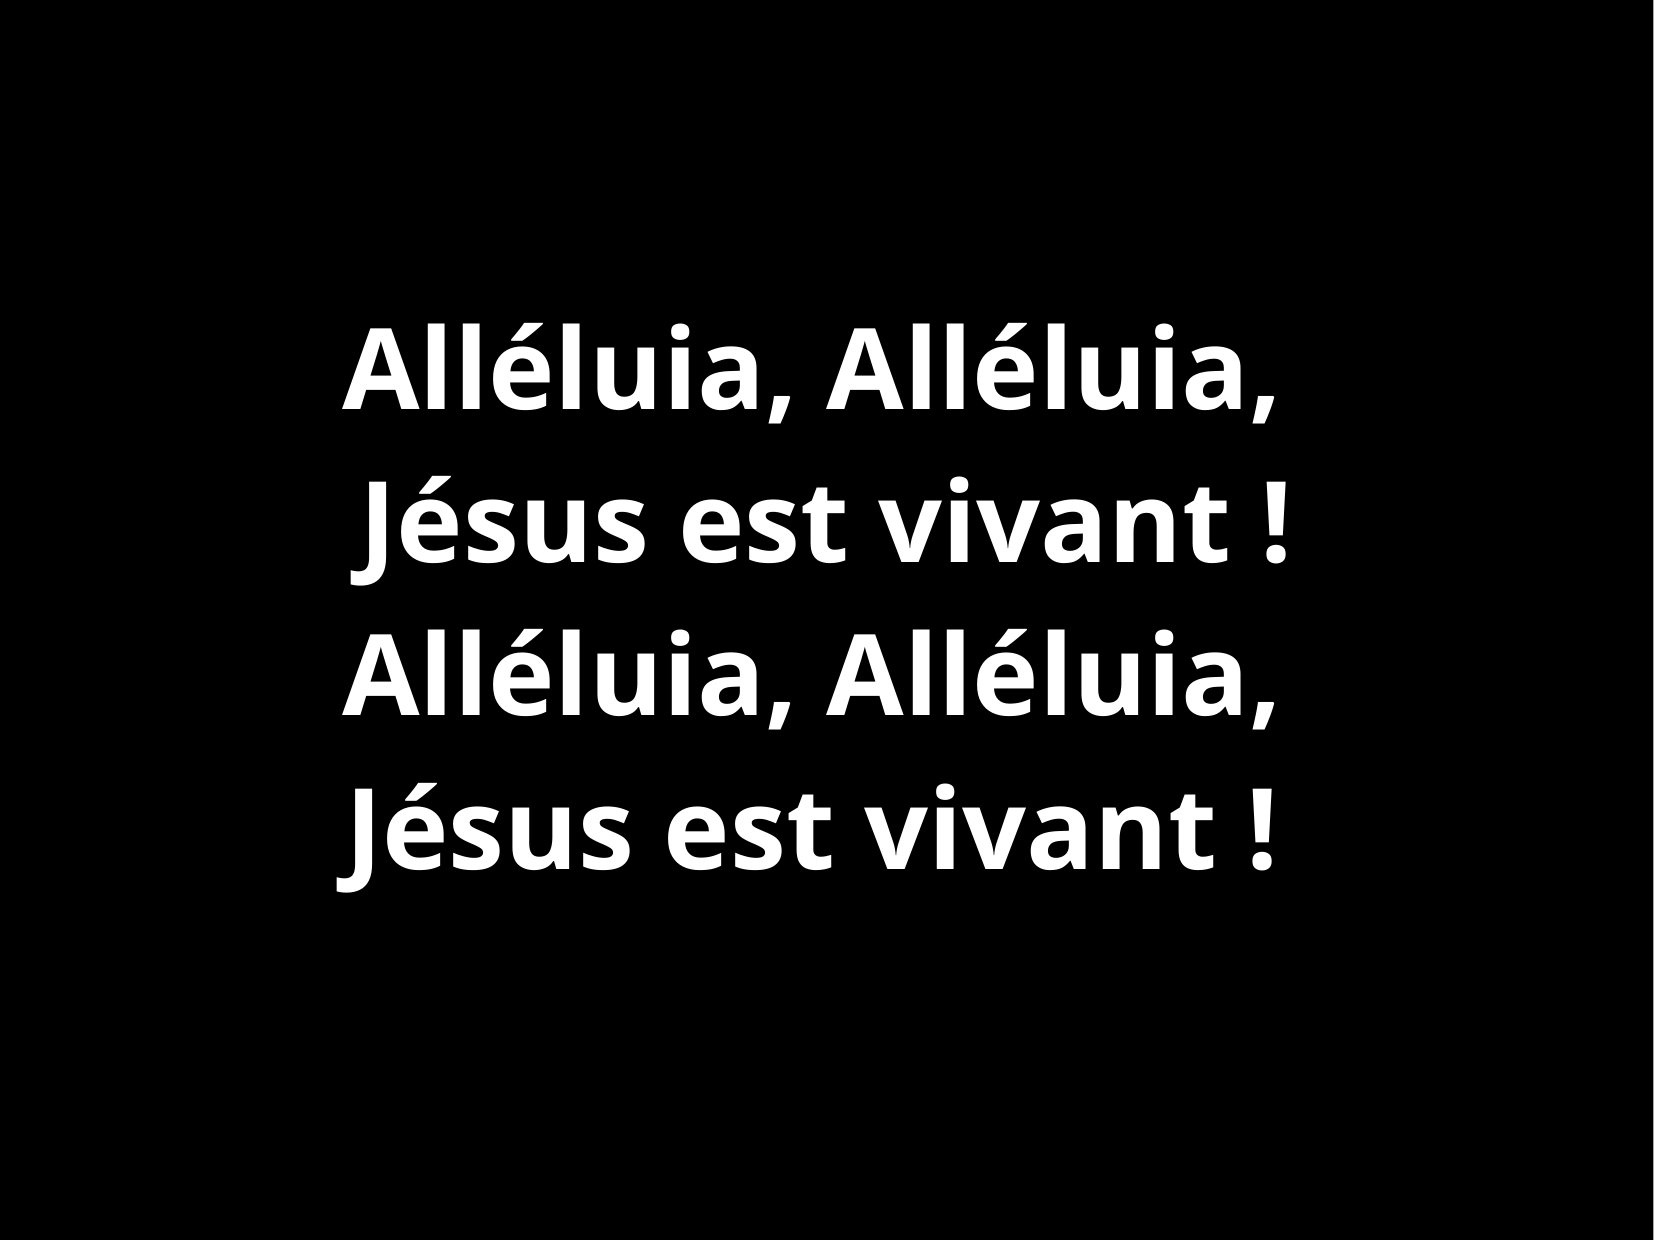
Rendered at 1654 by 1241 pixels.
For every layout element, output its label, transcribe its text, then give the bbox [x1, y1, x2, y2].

subtitle Alléluia, Alléluia, Jésus est vivant ! Alléluia, Alléluia, Jésus est vivant ! [82, 82, 1571, 1109]
